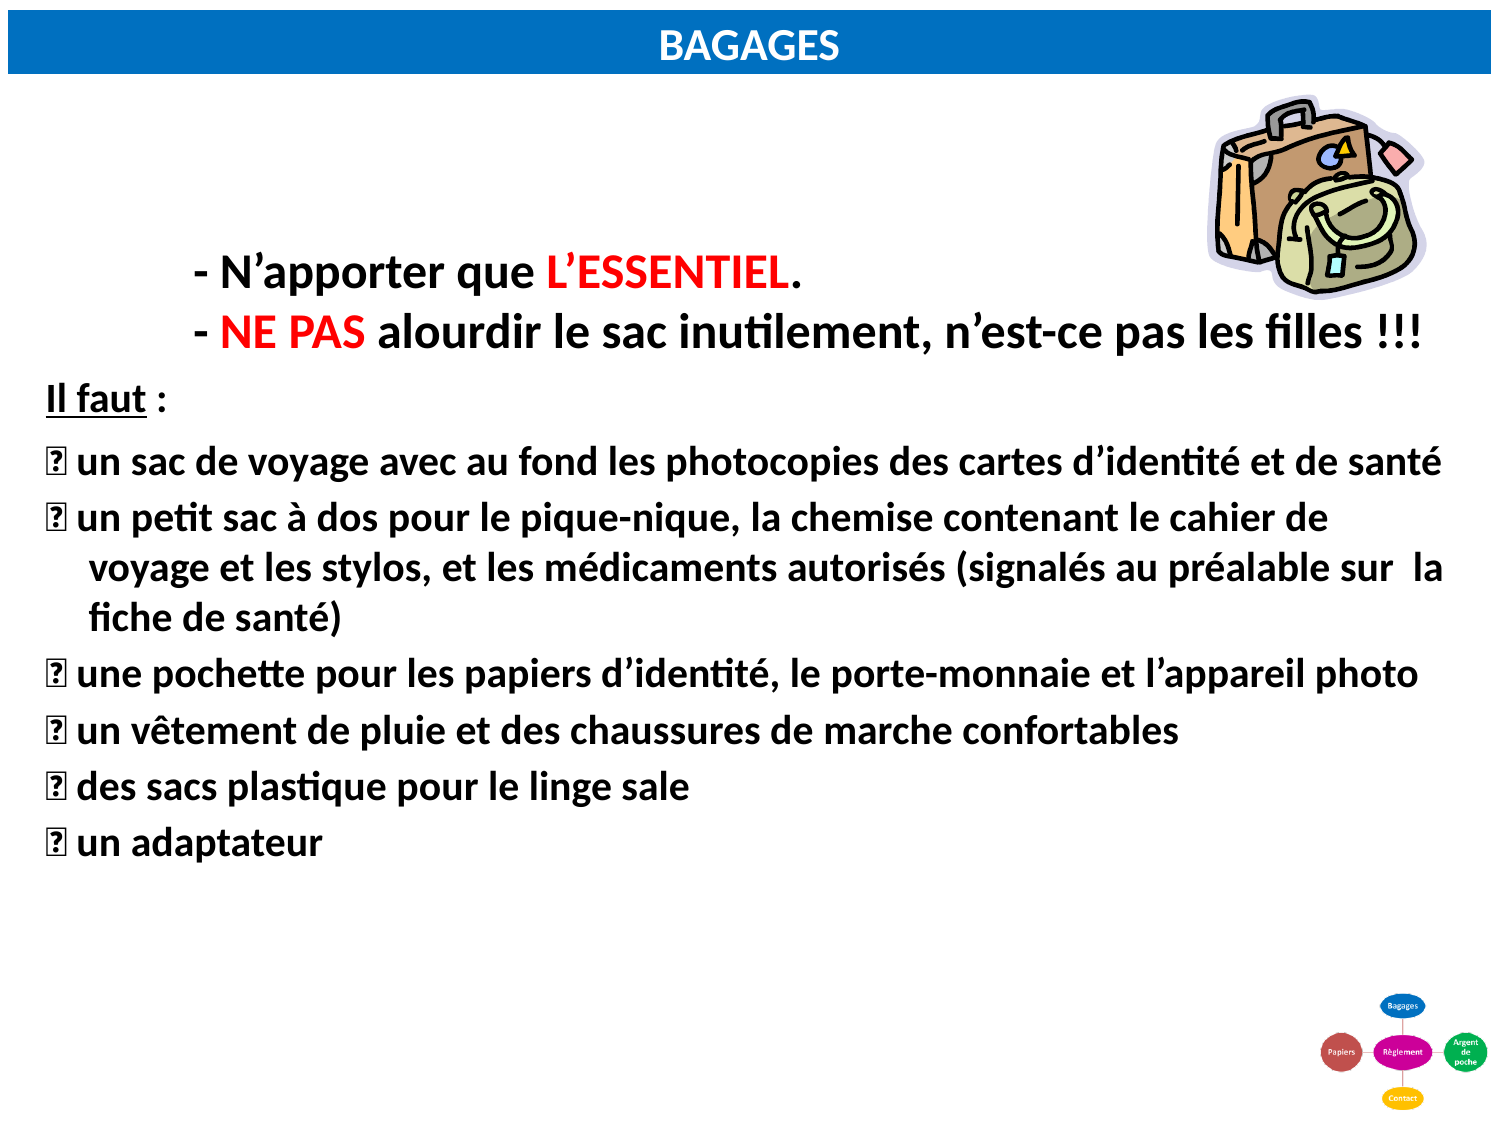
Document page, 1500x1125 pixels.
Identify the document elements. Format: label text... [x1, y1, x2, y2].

picture [1316, 987, 1490, 1116]
text_box - N’apporter que L’ESSENTIEL. - NE PAS alourdir le sac inutilement, n’est-ce pas les filles !!! Il faut :  un sac de voyage avec au fond les photocopies des cartes d’identité et de santé  un petit sac à dos pour le pique-nique, la chemise contenant le cahier de voyage et les stylos, et les médicaments autorisés (signalés au préalable sur la fiche de santé)  une pochette pour les papiers d’identité, le porte-monnaie et l’appareil photo  un vêtement de pluie et des chaussures de marche confortables  des sacs plastique pour le linge sale  un adaptateur [30, 231, 1468, 873]
text_box BAGAGES [4, 7, 1495, 78]
picture [1204, 92, 1430, 303]
